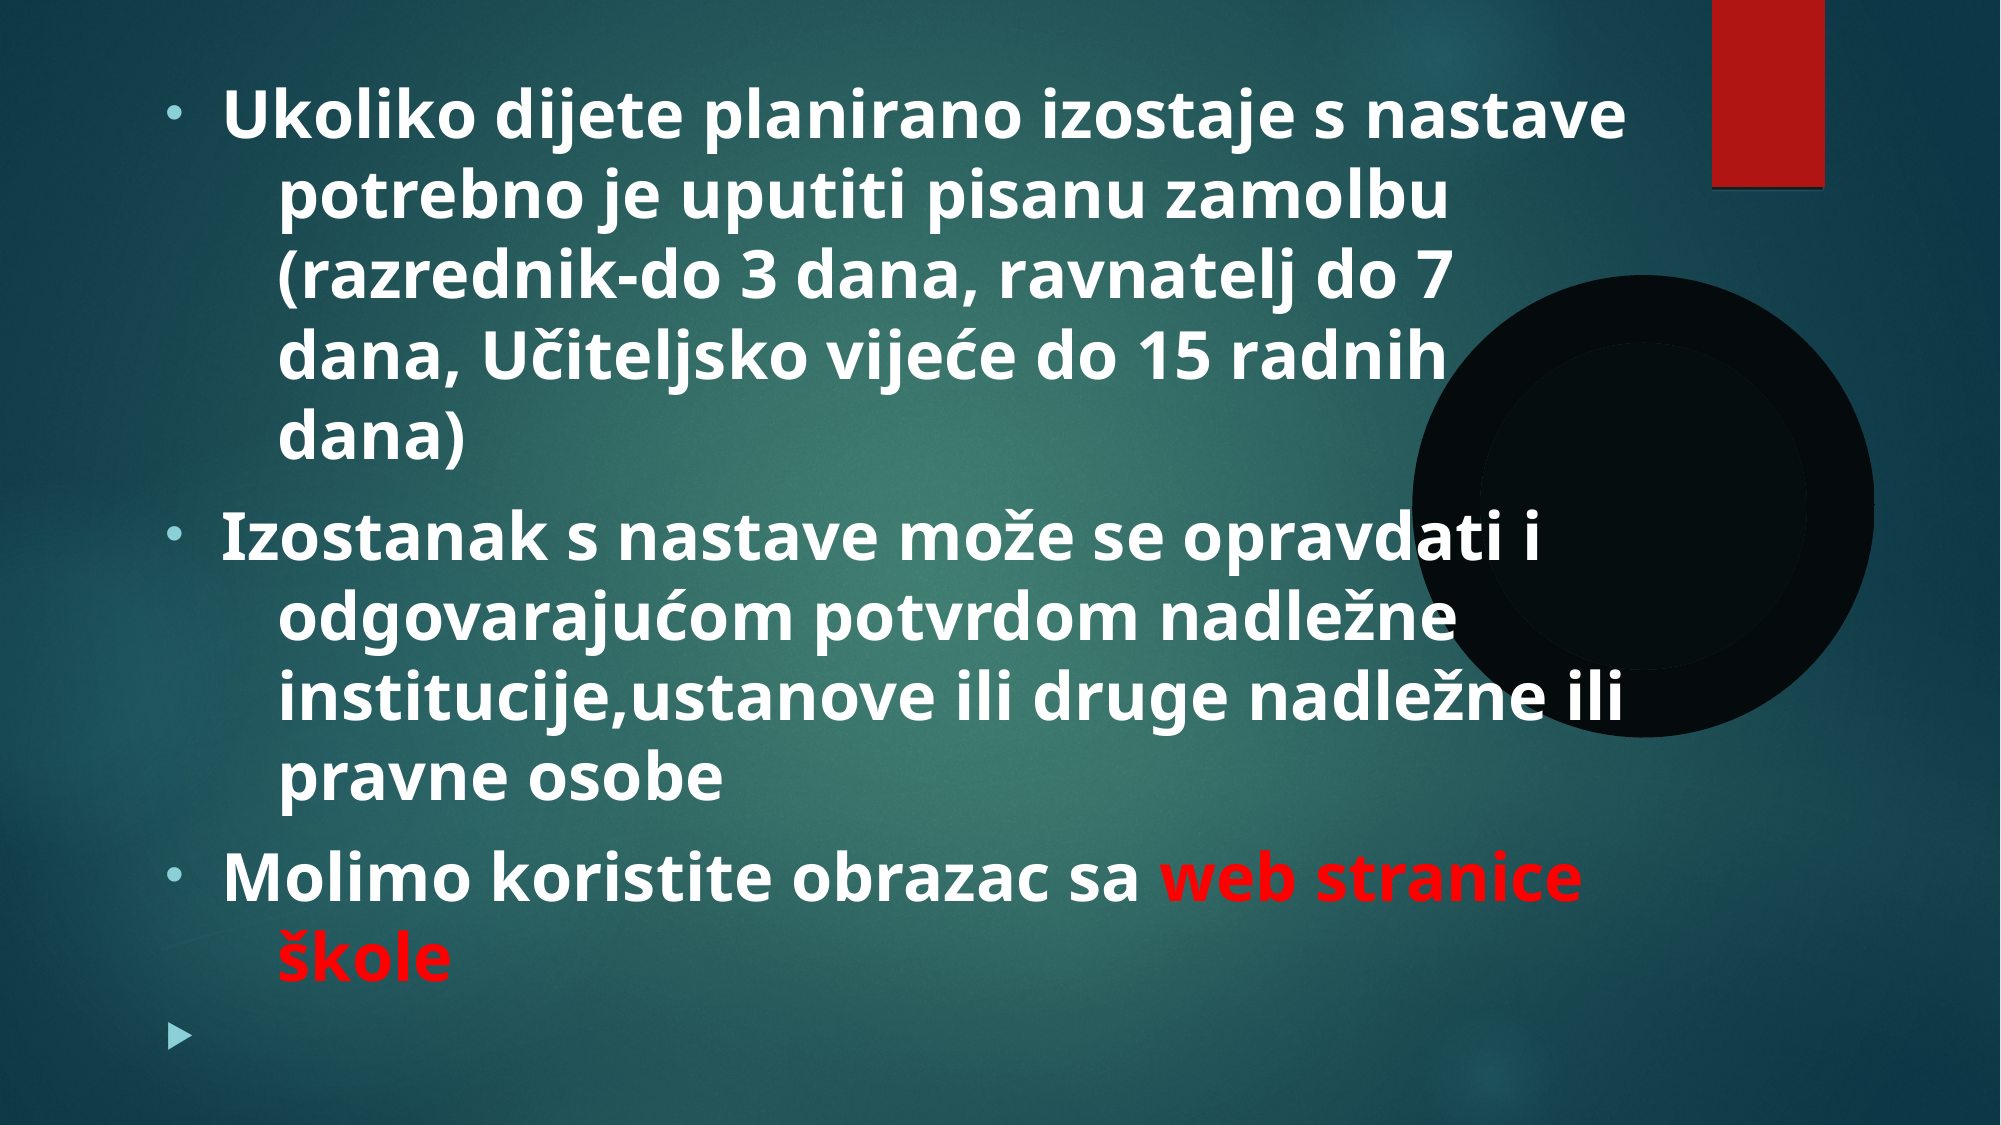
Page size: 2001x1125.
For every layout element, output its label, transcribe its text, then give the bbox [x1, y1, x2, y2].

list Ukoliko dijete planirano izostaje s nastave potrebno je uputiti pisanu zamolbu (razrednik-do 3 dana, ravnatelj do 7 dana, Učiteljsko vijeće do 15 radnih dana) Izostanak s nastave može se opravdati i odgovarajućom potvrdom nadležne institucije,ustanove ili druge nadležne ili pravne osobe Molimo koristite obrazac sa web stranice škole [150, 64, 1649, 1026]
